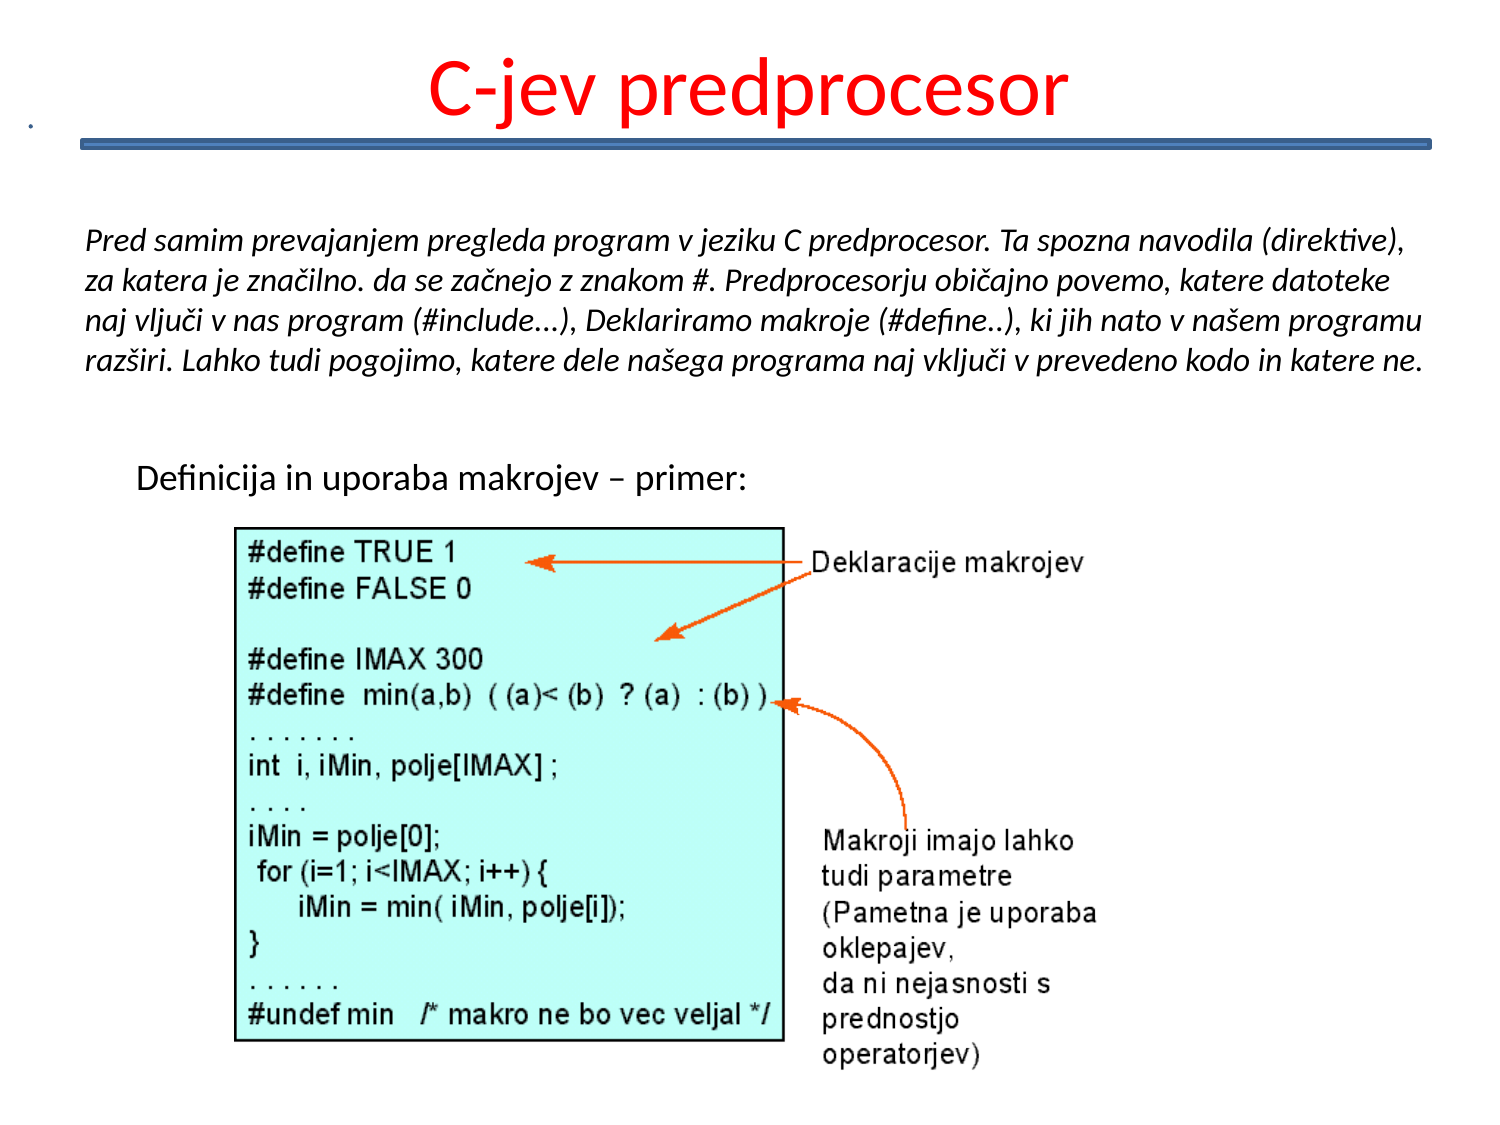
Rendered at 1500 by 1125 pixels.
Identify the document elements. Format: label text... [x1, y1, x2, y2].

text_box Pred samim prevajanjem pregleda program v jeziku C predprocesor. Ta spozna navodila (direktive), za katera je značilno. da se začnejo z znakom #. Predprocesorju običajno povemo, katere datoteke naj vljuči v nas program (#include...), Deklariramo makroje (#define..), ki jih nato v našem programu razširi. Lahko tudi pogojimo, katere dele našega programa naj vključi v prevedeno kodo in katere ne. [70, 210, 1442, 386]
picture [234, 527, 1116, 1079]
title C-jev predprocesor [75, 23, 1425, 141]
text_box Definicija in uporaba makrojev – primer: [121, 445, 764, 506]
